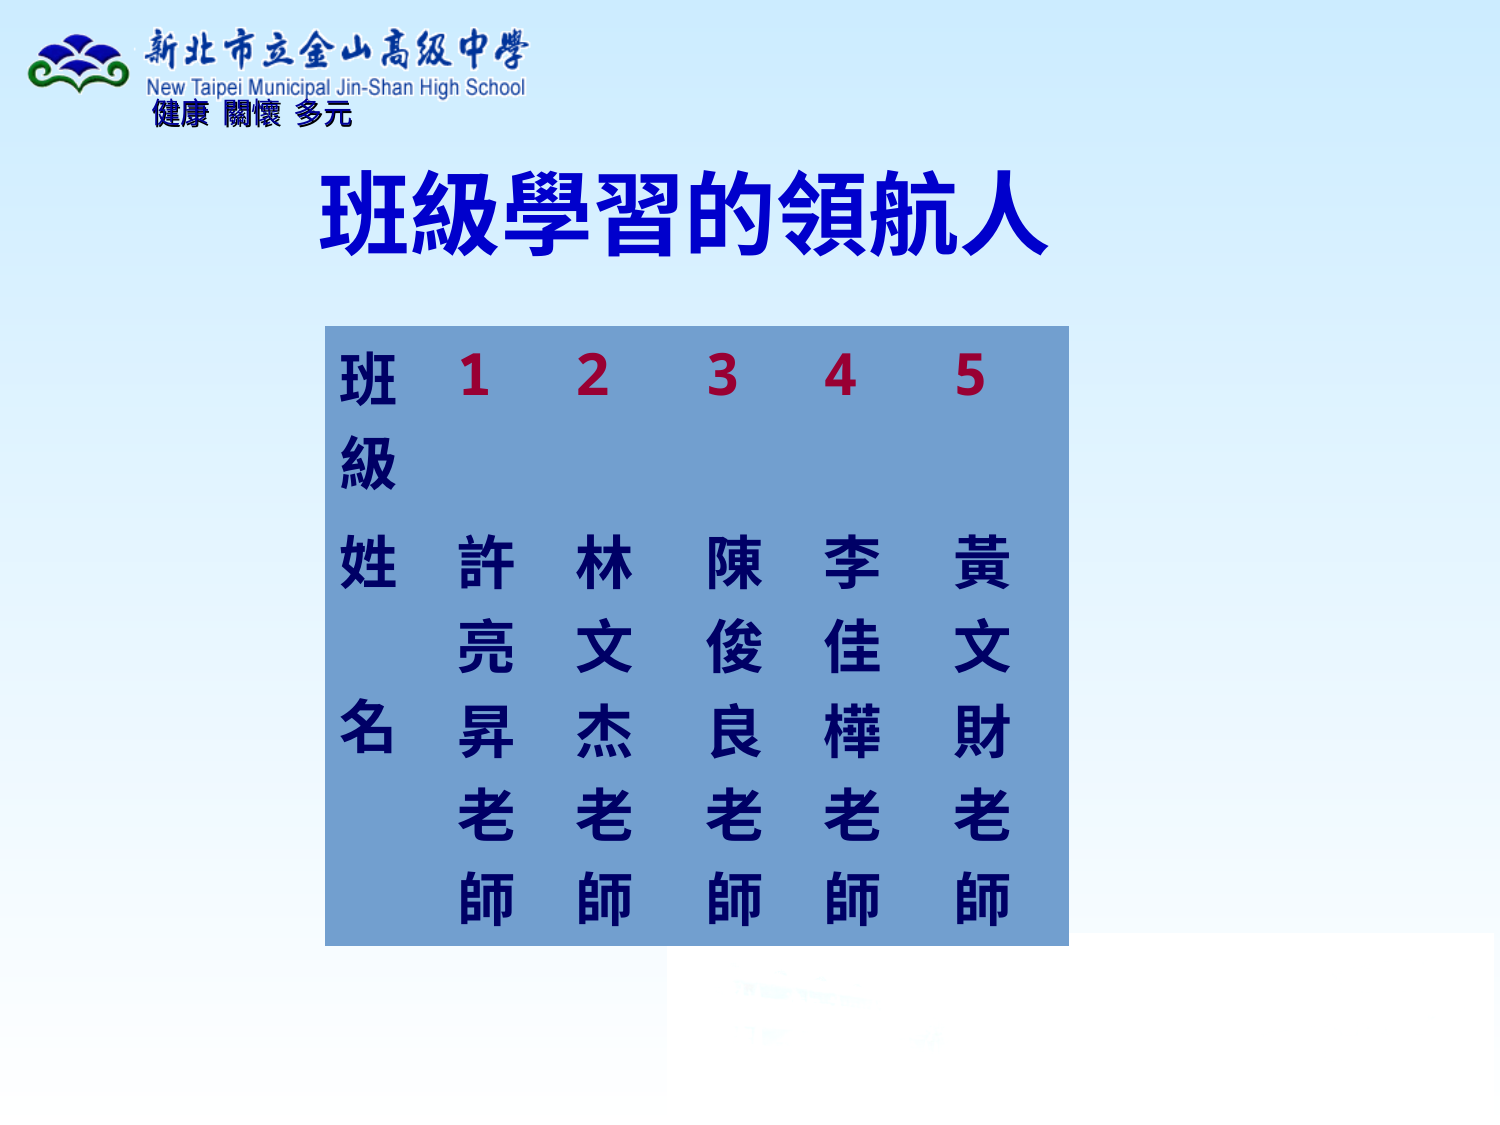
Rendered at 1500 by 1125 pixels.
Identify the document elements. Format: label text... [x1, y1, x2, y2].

table_header 班 級 [325, 326, 443, 510]
table_header 4 [809, 326, 939, 510]
table_header 1 [443, 326, 561, 510]
table_header 2 [561, 326, 691, 510]
table_cell 李 佳 樺 老 師 [809, 510, 939, 946]
table_cell 陳 俊 良 老 師 [691, 510, 809, 946]
title 班級學習的領航人 [277, 148, 1093, 337]
table_cell 姓 名 [325, 510, 443, 946]
table_cell 黃 文 財 老 師 [939, 510, 1069, 946]
table_cell 許 亮 昇 老 師 [443, 510, 561, 946]
table_header 3 [691, 326, 809, 510]
table_header 5 [939, 326, 1069, 510]
table_cell 林 文 杰 老 師 [561, 510, 691, 946]
